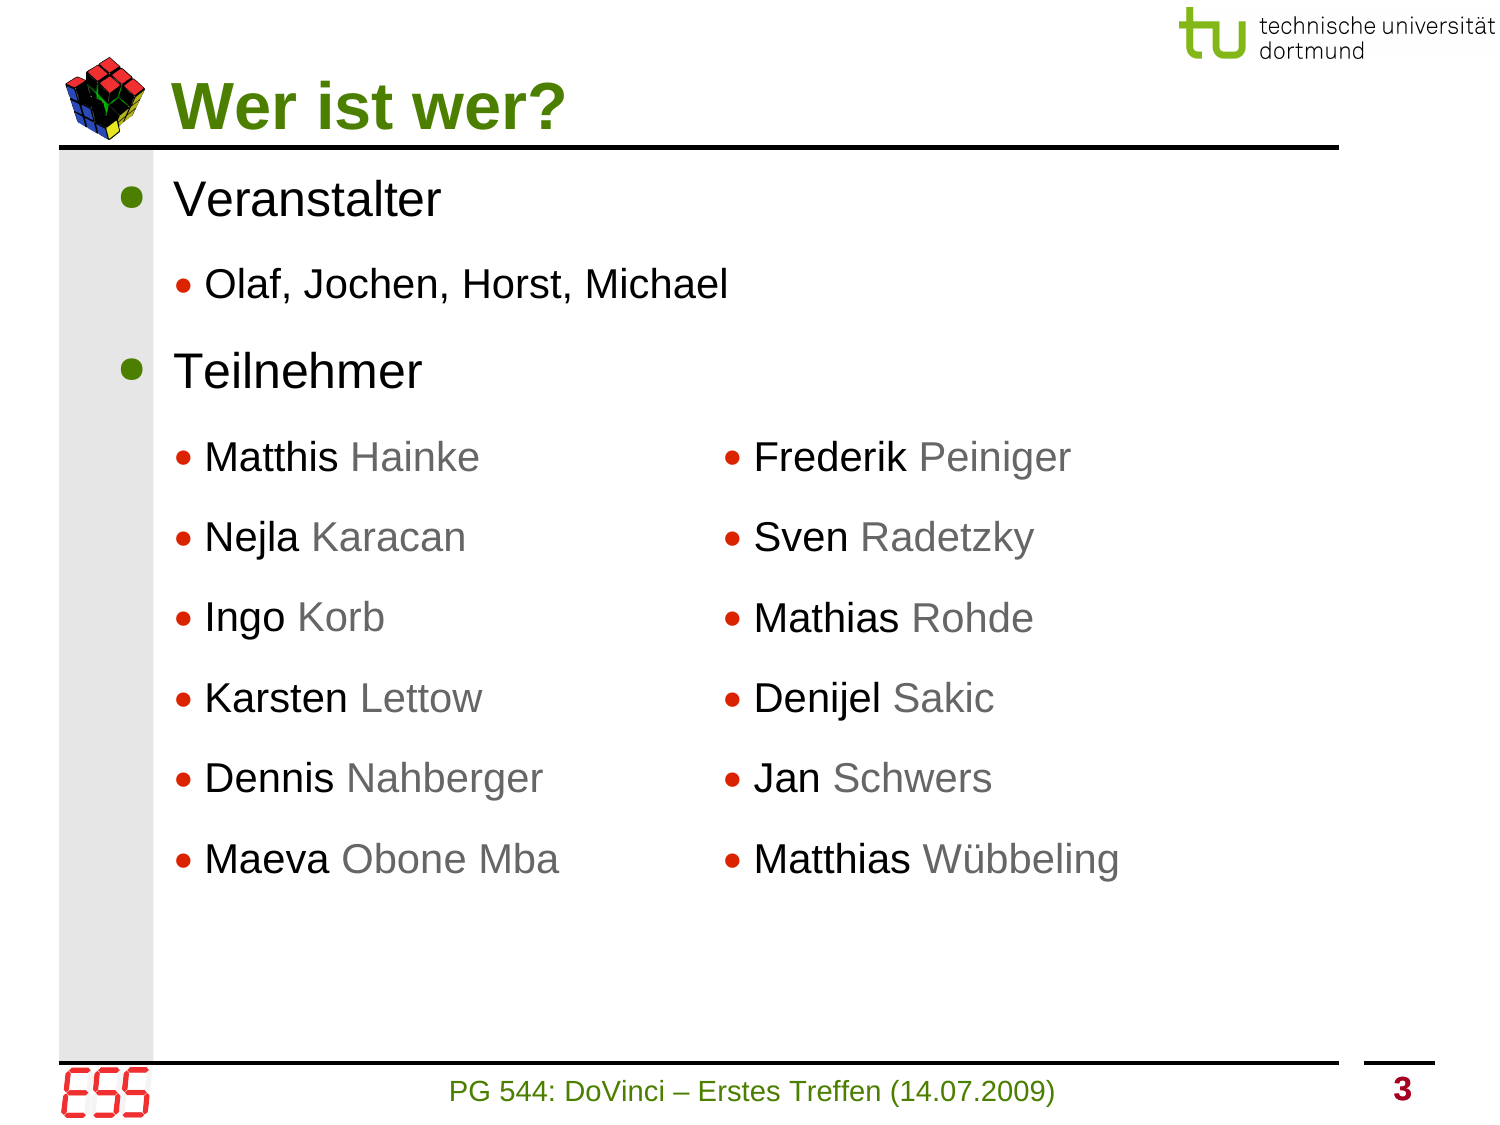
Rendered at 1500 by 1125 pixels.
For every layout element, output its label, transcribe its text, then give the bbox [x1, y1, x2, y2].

list Frederik Peiniger Sven Radetzky Mathias Rohde Denijel Sakic Jan Schwers Matthias Wübbeling [666, 171, 1500, 1064]
picture [65, 57, 145, 140]
picture [1179, 7, 1495, 59]
title Wer ist wer? [171, 49, 1410, 159]
picture [61, 1067, 152, 1118]
list Veranstalter Olaf, Jochen, Horst, Michael Teilnehmer Matthis Hainke Nejla Karacan Ingo Korb Karsten Lettow Dennis Nahberger Maeva Obone Mba [116, 171, 666, 1064]
